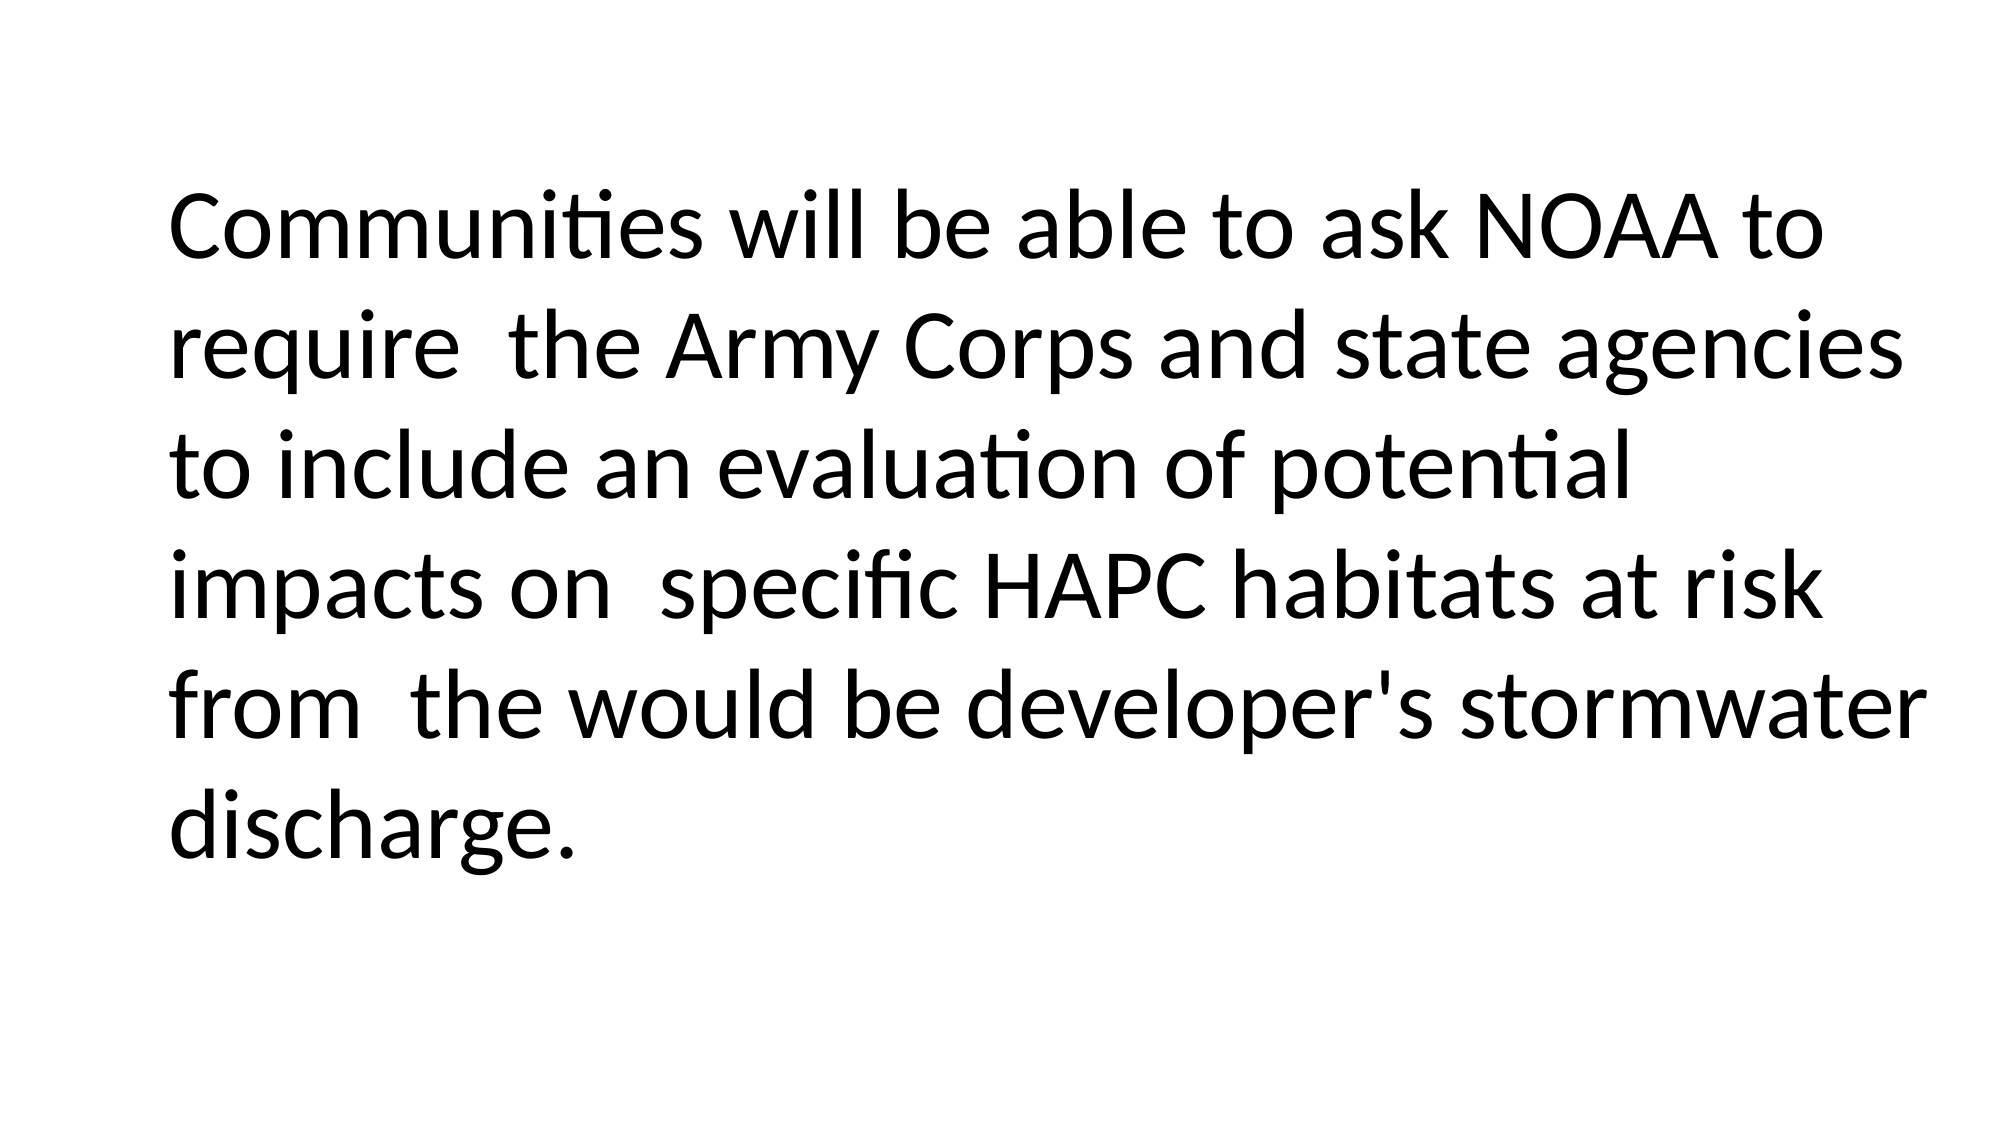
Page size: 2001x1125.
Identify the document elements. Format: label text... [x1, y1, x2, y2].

text_box Communities will be able to ask NOAA to require the Army Corps and state agencies to include an evaluation of potential impacts on specific HAPC habitats at risk from the would be developer's stormwater discharge. [153, 151, 1965, 887]
